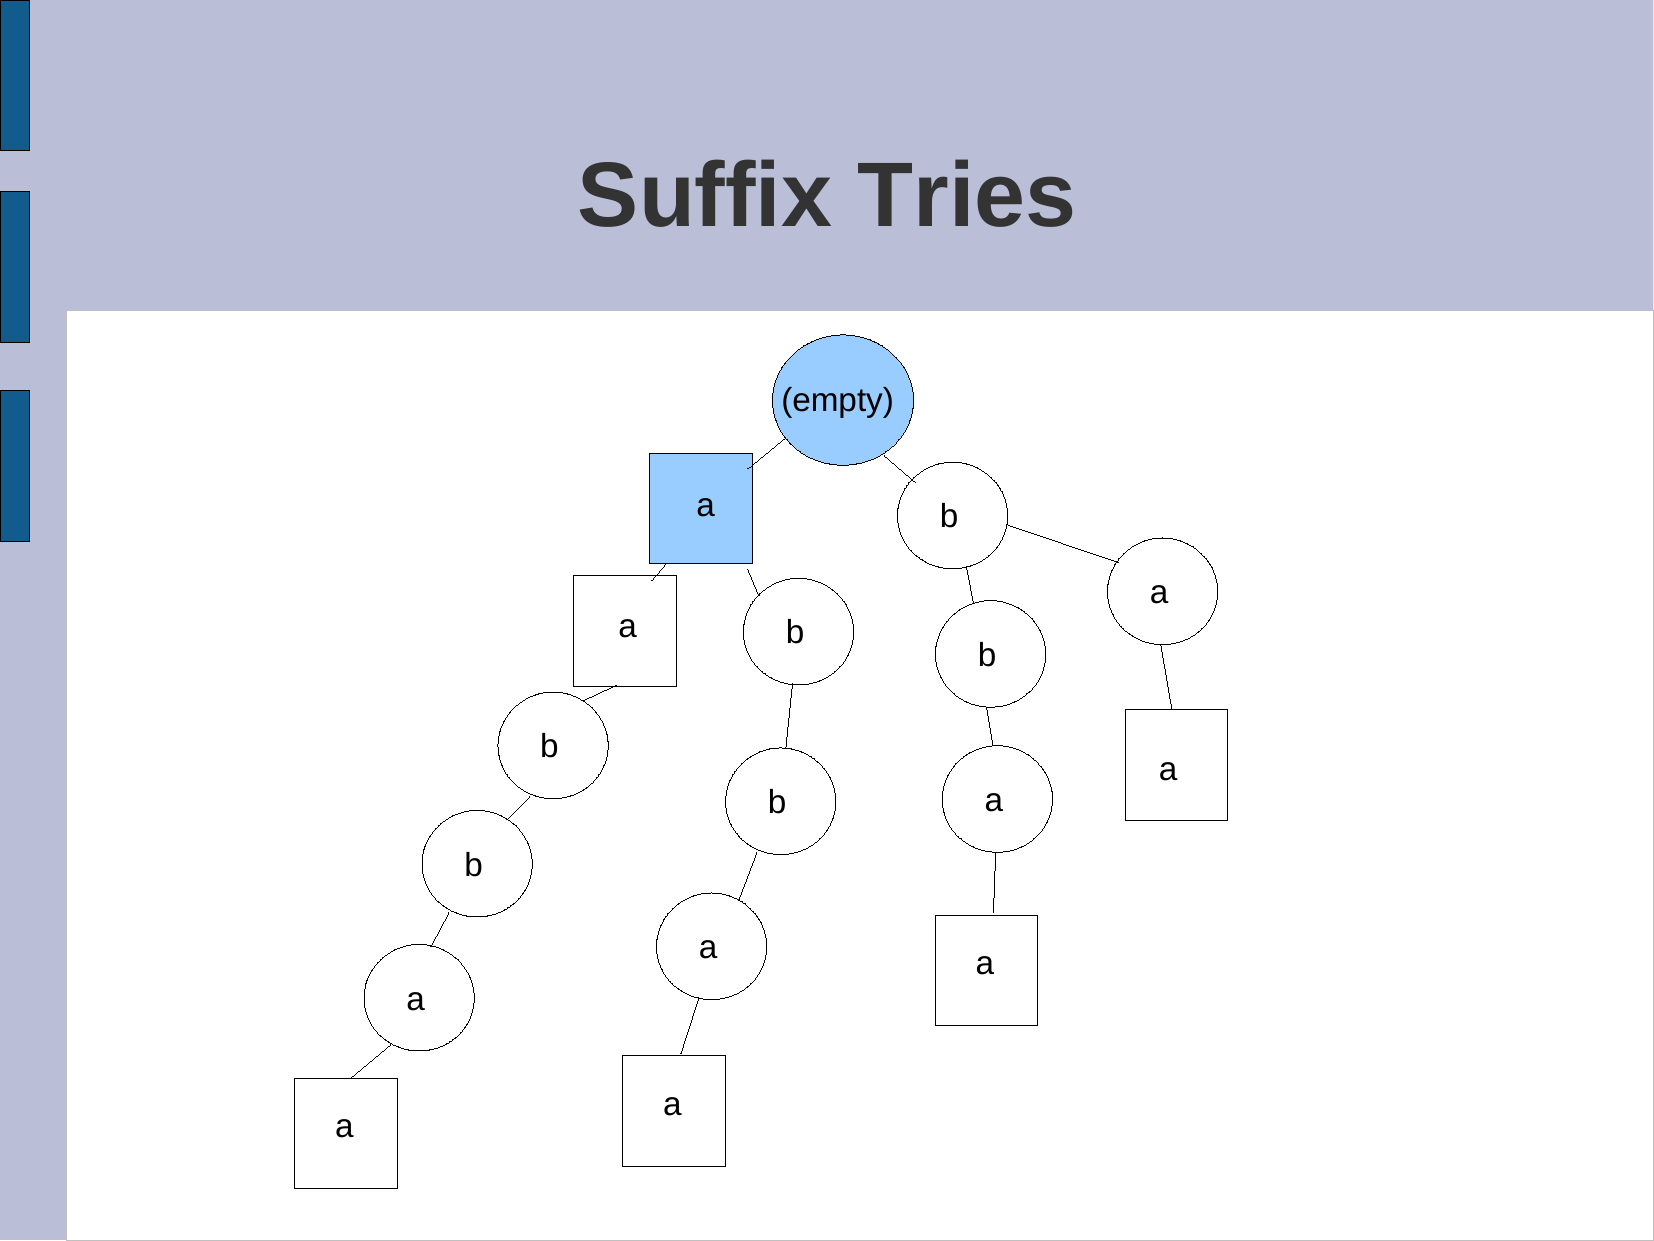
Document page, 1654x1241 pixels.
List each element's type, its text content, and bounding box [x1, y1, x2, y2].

text_box a [975, 944, 1010, 982]
text_box a [698, 928, 733, 966]
text_box [897, 462, 1008, 569]
text_box [573, 575, 677, 687]
text_box [364, 944, 475, 1051]
text_box (empty) [781, 381, 895, 419]
text_box [743, 578, 854, 685]
text_box [649, 453, 753, 564]
text_box [622, 1055, 726, 1167]
text_box a [406, 980, 441, 1018]
text_box [656, 892, 767, 1000]
text_box [1125, 709, 1228, 821]
text_box b [939, 497, 974, 535]
text_box [294, 1078, 398, 1189]
text_box [935, 600, 1046, 708]
text_box a [334, 1107, 370, 1145]
text_box [725, 747, 836, 855]
text_box b [977, 636, 1012, 674]
text_box [942, 745, 1053, 853]
text_box [422, 810, 533, 917]
text_box [1107, 537, 1218, 645]
text_box b [540, 727, 575, 765]
text_box [935, 915, 1038, 1026]
text_box b [785, 613, 820, 652]
text_box a [663, 1084, 698, 1122]
text_box a [1149, 573, 1184, 611]
text_box a [618, 607, 653, 645]
text_box [772, 334, 914, 466]
text_box a [1158, 750, 1193, 788]
text_box b [464, 846, 499, 884]
text_box [497, 692, 609, 799]
text_box a [984, 781, 1019, 819]
title Suffix Tries [121, 91, 1534, 299]
text_box a [696, 486, 731, 524]
text_box b [767, 783, 803, 821]
